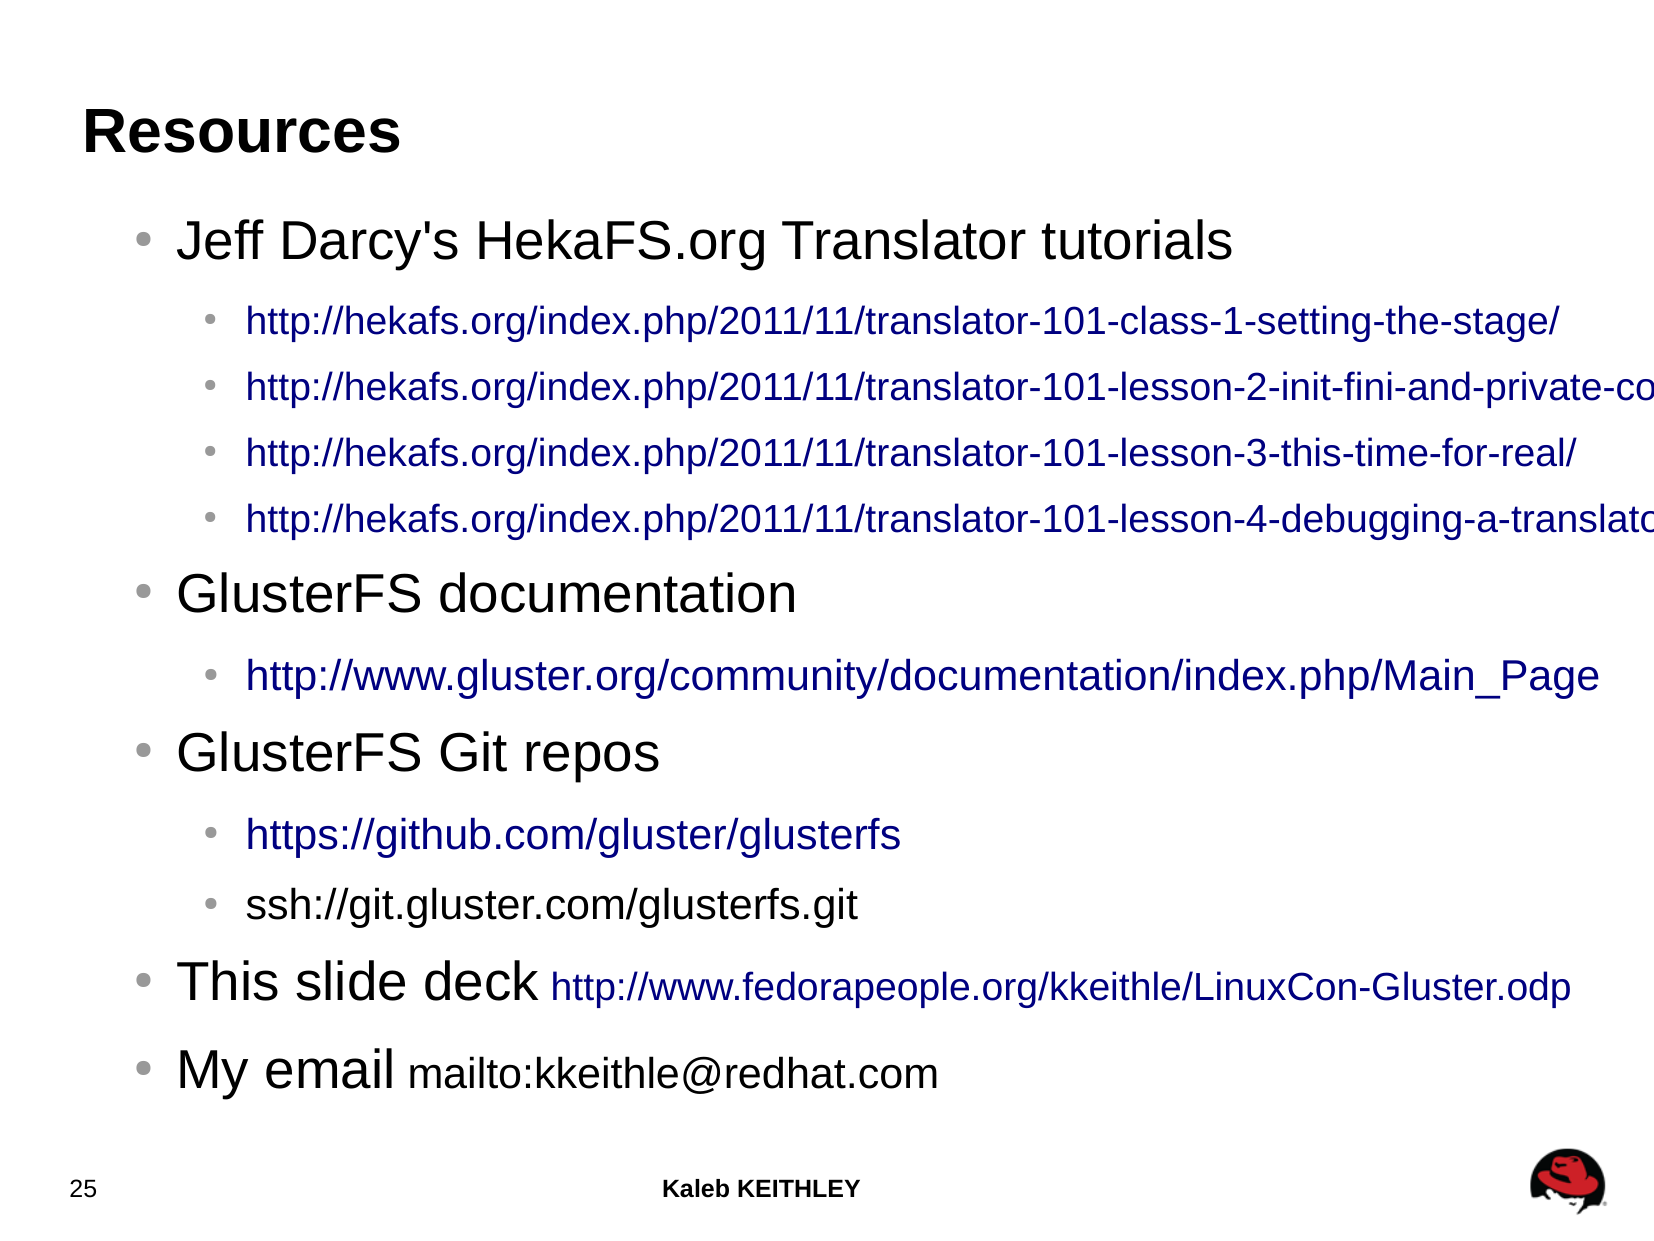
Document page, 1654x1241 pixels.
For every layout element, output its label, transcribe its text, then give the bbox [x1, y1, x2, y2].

title Resources [82, 37, 1571, 226]
list Jeff Darcy's HekaFS.org Translator tutorials http://hekafs.org/index.php/2011/11/translator-101-class-1-setting-the-stage/ http://hekafs.org/index.php/2011/11/translator-101-lesson-2-init-fini-and-private-context/ http://hekafs.org/index.php/2011/11/translator-101-lesson-3-this-time-for-real/ http://hekafs.org/index.php/2011/11/translator-101-lesson-4-debugging-a-translator/ GlusterFS documentation http://www.gluster.org/community/documentation/index.php/Main_Page GlusterFS Git repos https://github.com/gluster/glusterfs ssh://git.gluster.com/glusterfs.git This slide deck http://www.fedorapeople.org/kkeithle/LinuxCon-Gluster.odp My email mailto:kkeithle@redhat.com [120, 210, 1654, 1109]
picture [1529, 1146, 1613, 1224]
